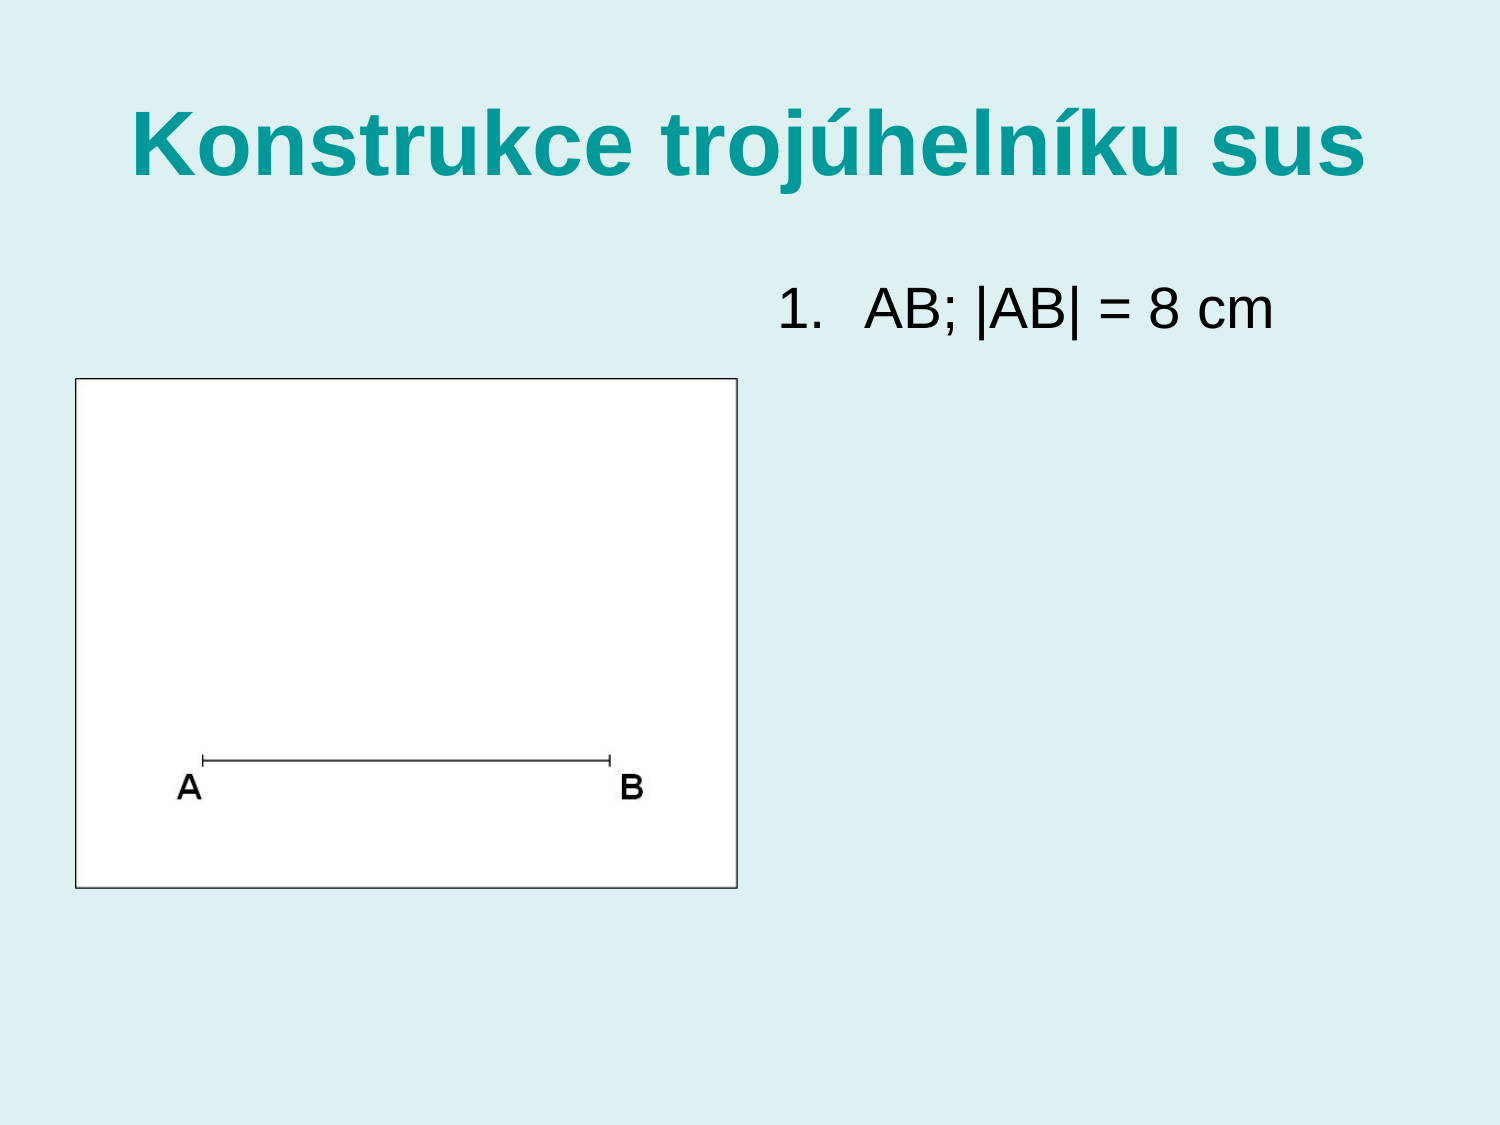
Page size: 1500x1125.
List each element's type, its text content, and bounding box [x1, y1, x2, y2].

picture [75, 378, 738, 889]
list AB; |AB| = 8 cm [762, 262, 1426, 1006]
title Konstrukce trojúhelníku sus [75, 45, 1426, 233]
